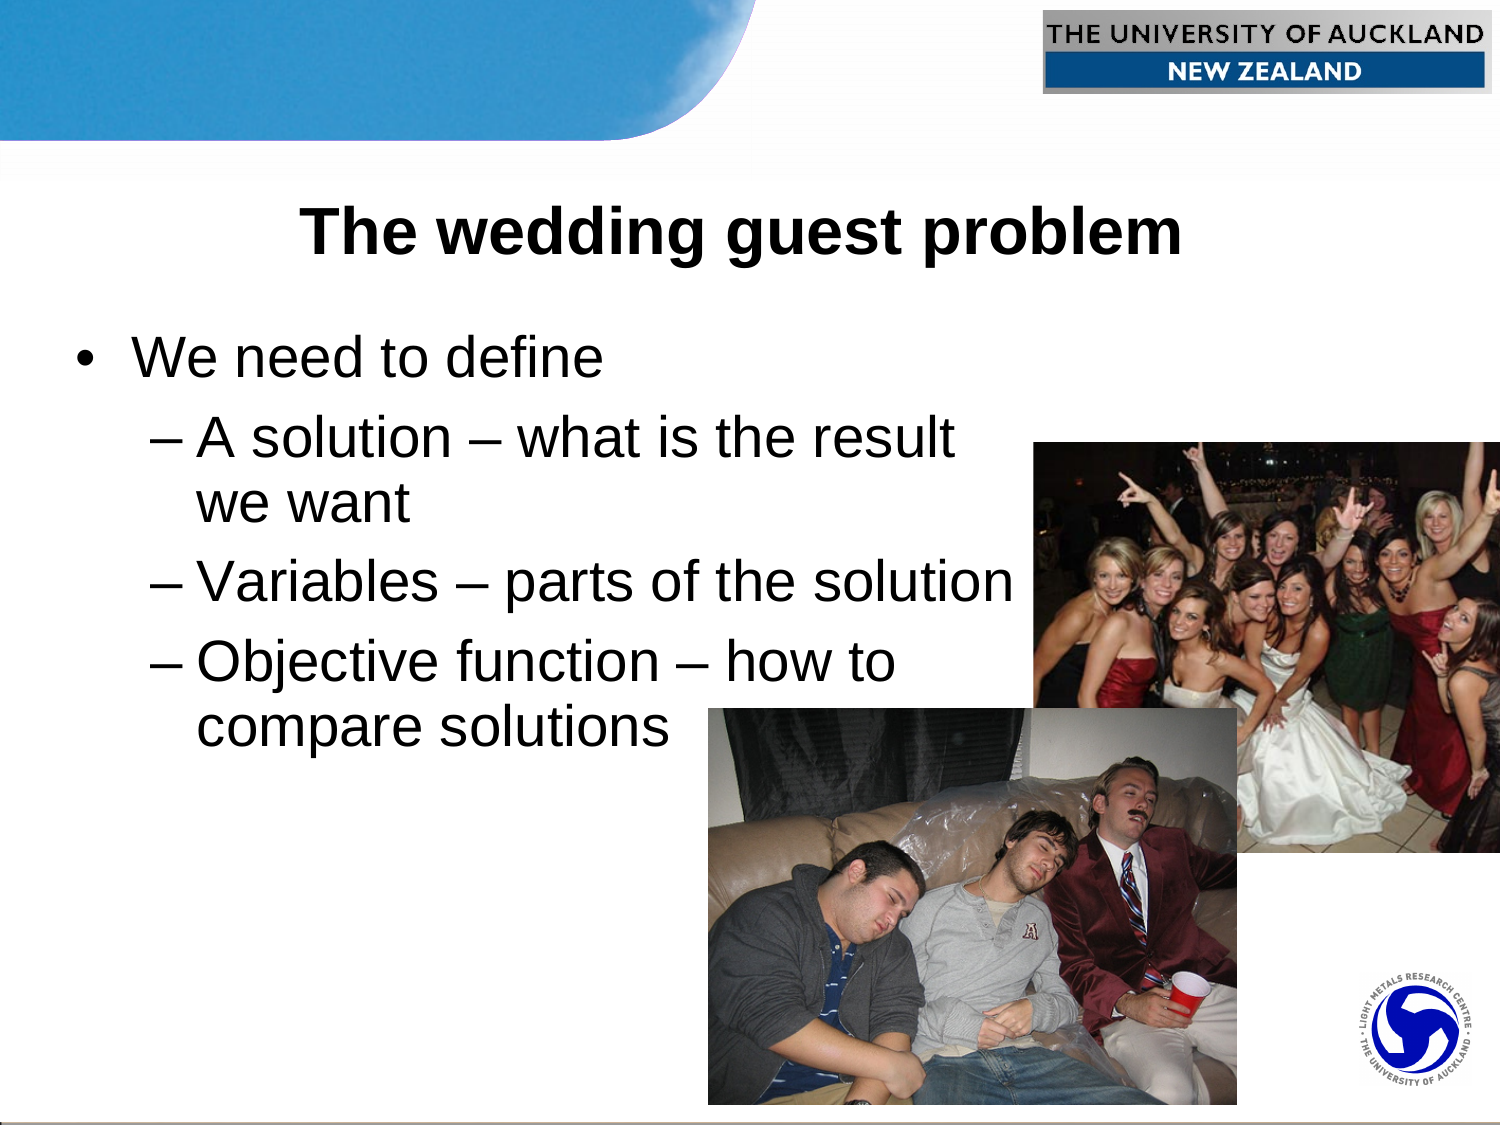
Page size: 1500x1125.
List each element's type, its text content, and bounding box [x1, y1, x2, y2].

picture [708, 442, 1500, 1105]
list We need to define A solution – what is the result we want Variables – parts of the solution Objective function – how to compare solutions [75, 324, 1034, 1068]
title The wedding guest problem [67, 166, 1418, 296]
picture [0, 0, 1500, 181]
picture [1359, 972, 1472, 1086]
